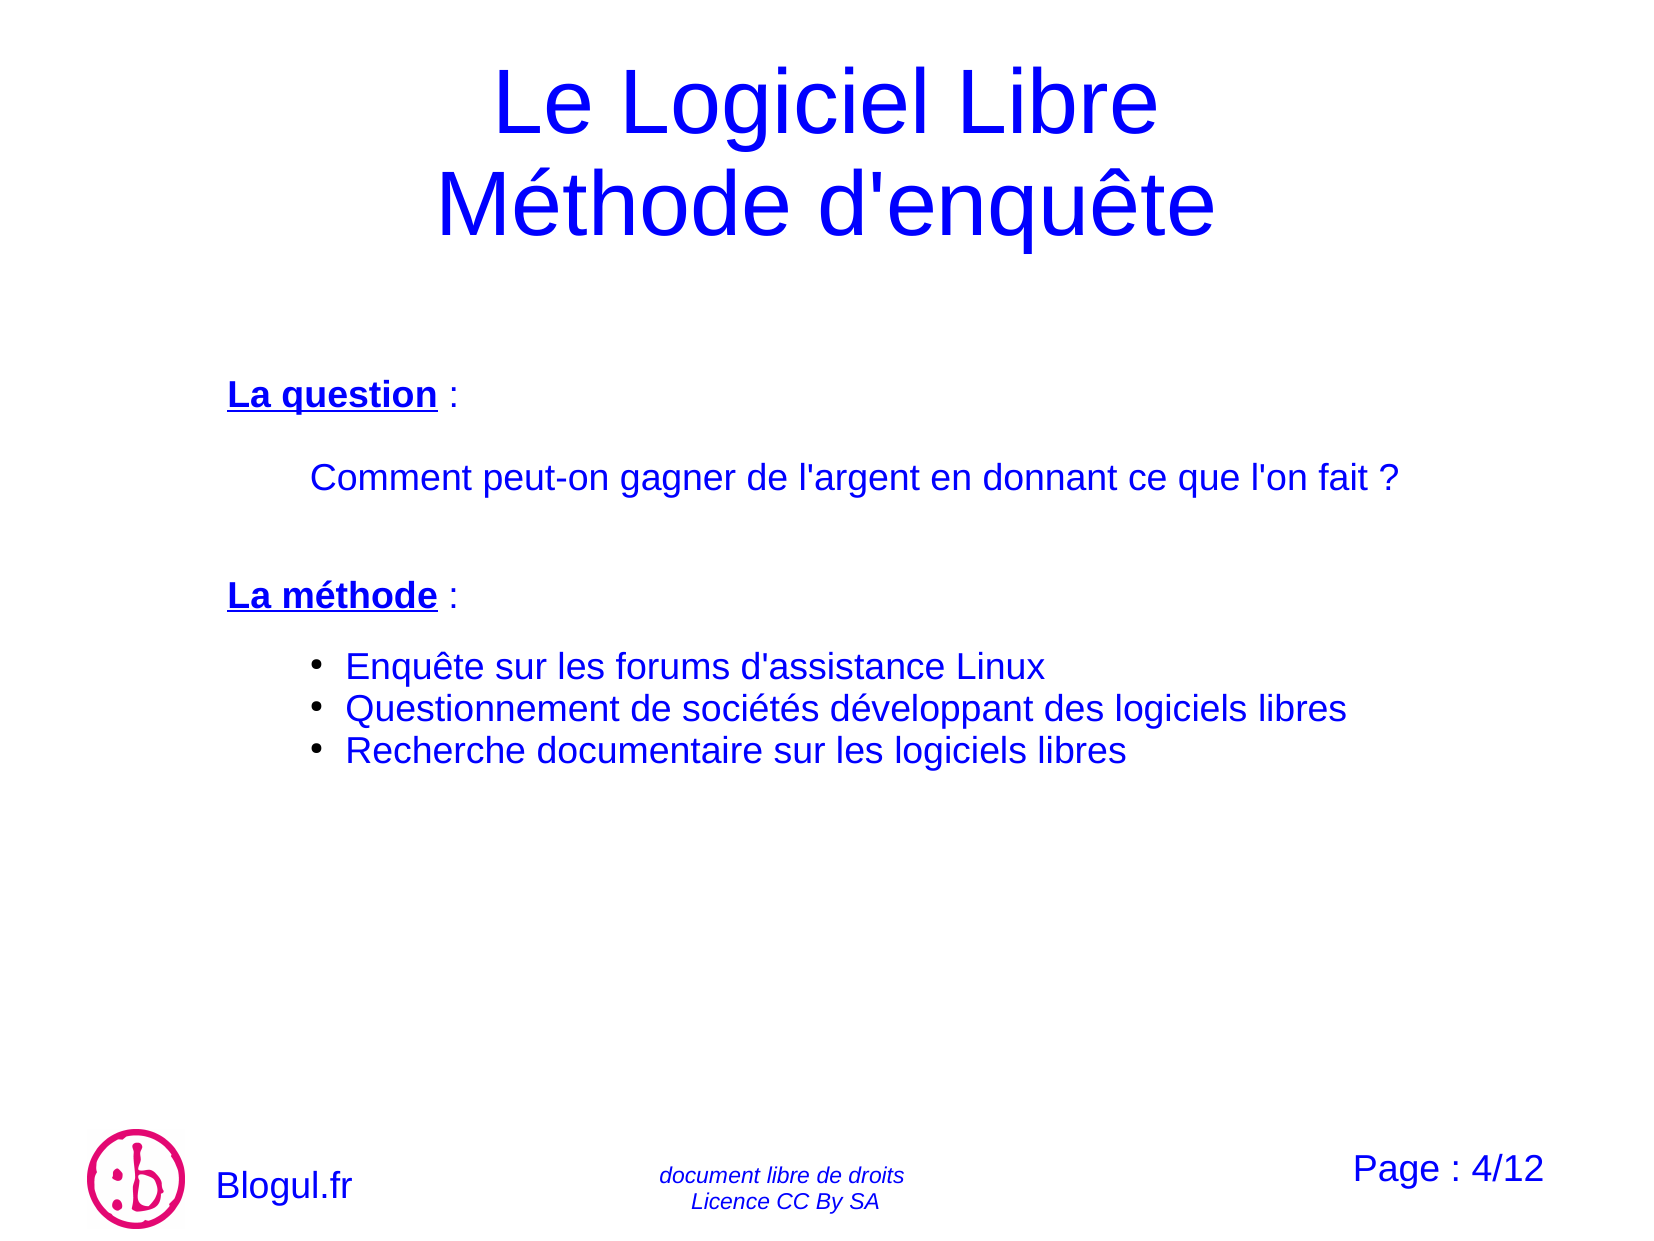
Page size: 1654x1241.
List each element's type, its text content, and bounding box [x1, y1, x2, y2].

text_box La méthode : [212, 566, 733, 624]
title Le Logiciel Libre Méthode d'enquête [82, 49, 1571, 257]
text_box Comment peut-on gagner de l'argent en donnant ce que l'on fait ? [295, 448, 1583, 506]
picture [87, 1129, 185, 1229]
text_box Enquête sur les forums d'assistance Linux Questionnement de sociétés développant des logiciels libres Recherche documentaire sur les logiciels libres [295, 637, 1536, 779]
text_box La question : [212, 366, 733, 424]
